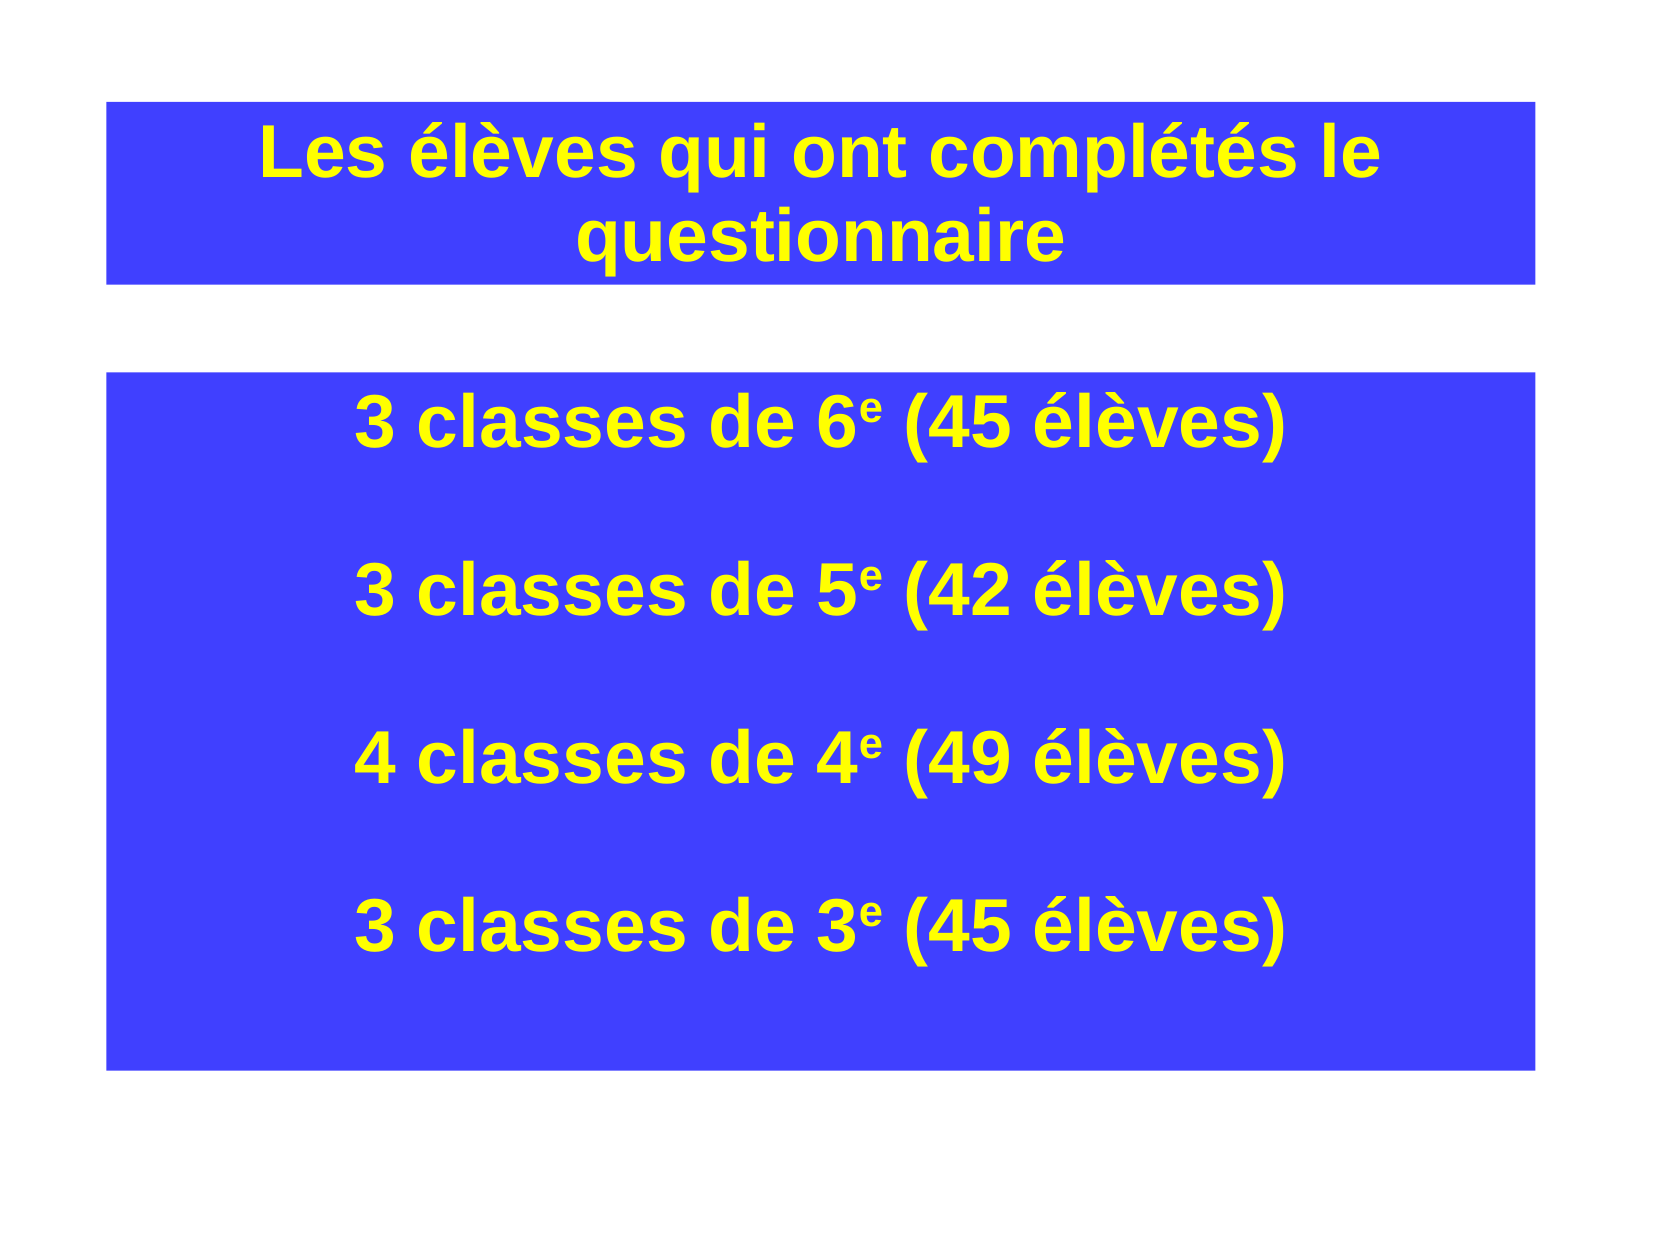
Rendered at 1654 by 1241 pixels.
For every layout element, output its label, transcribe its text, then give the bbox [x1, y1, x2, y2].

text_box 3 classes de 6e (45 élèves) 3 classes de 5e (42 élèves) 4 classes de 4e (49 élèves) 3 classes de 3e (45 élèves) [106, 372, 1536, 1071]
text_box Les élèves qui ont complétés le questionnaire [106, 101, 1536, 285]
